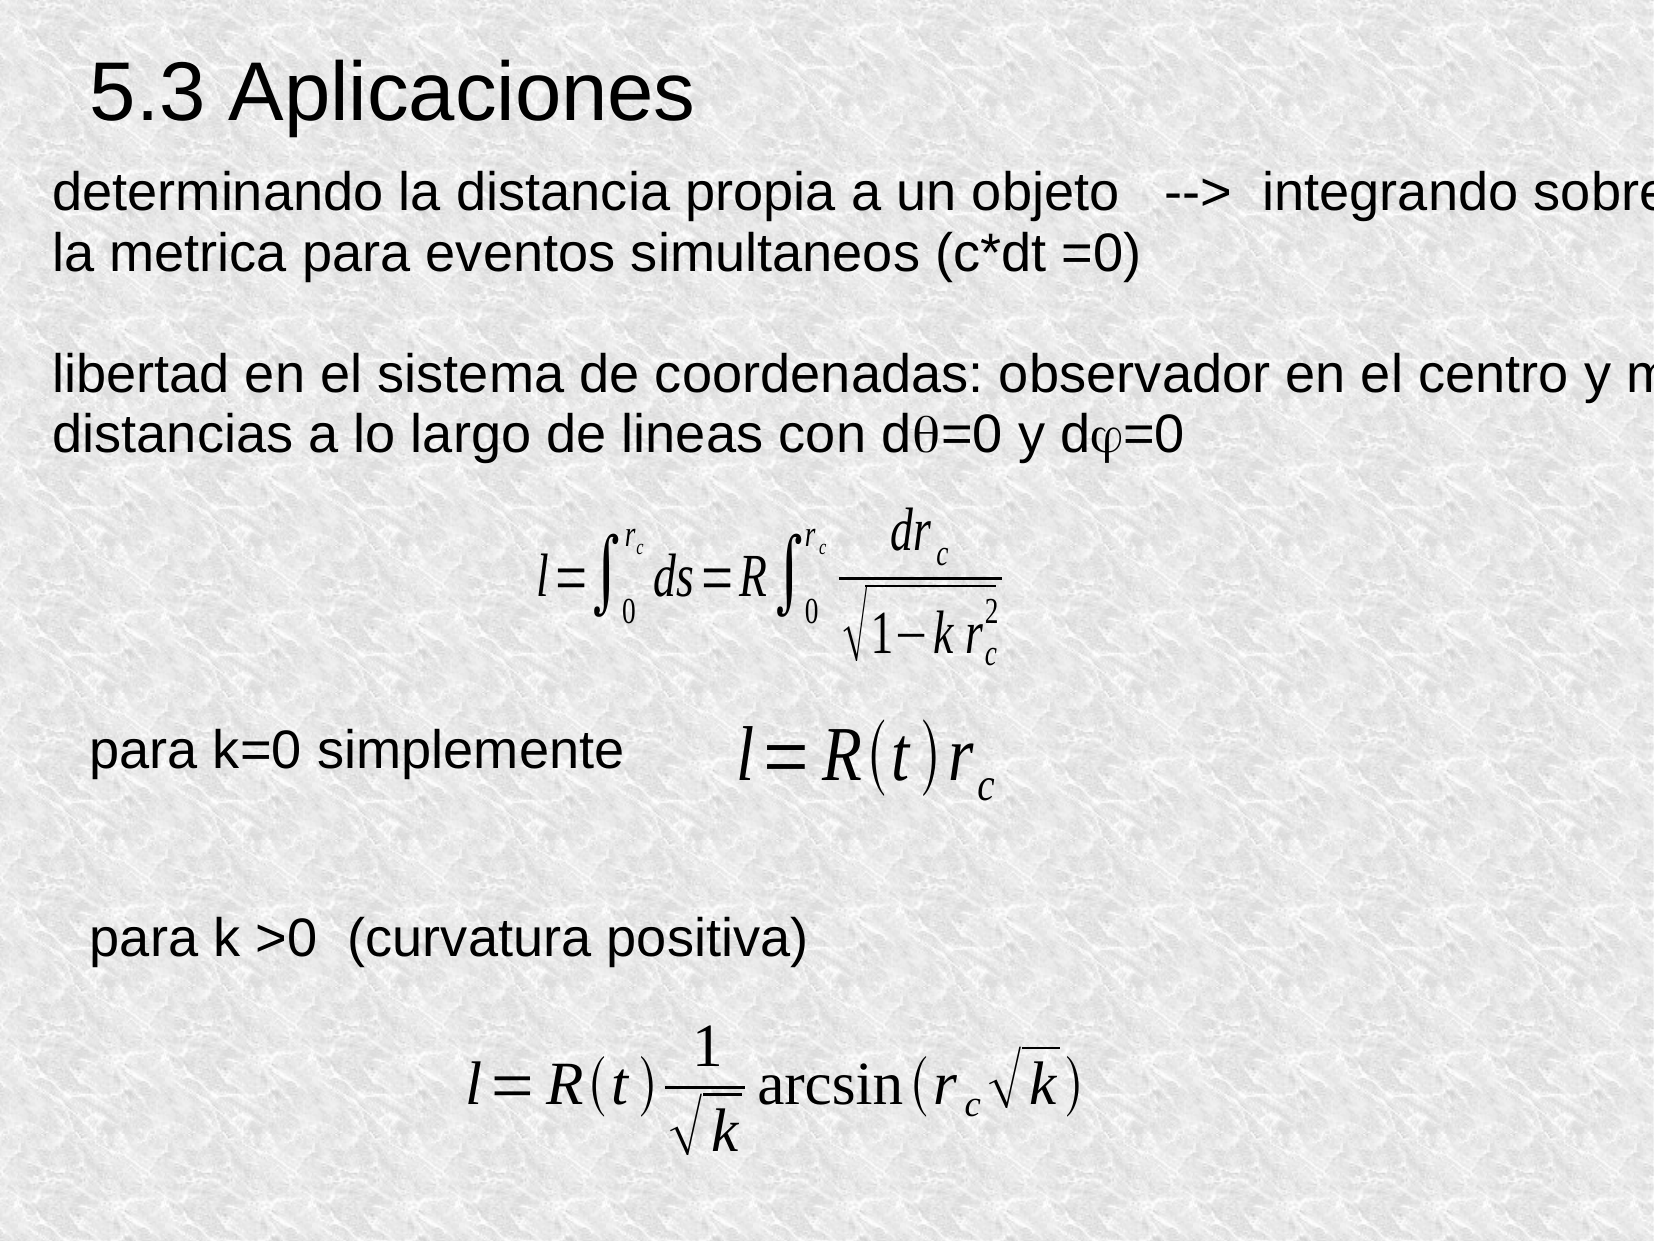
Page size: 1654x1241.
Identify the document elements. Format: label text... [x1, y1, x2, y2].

text_box para k >0 (curvatura positiva) [75, 900, 777, 981]
chart [450, 1012, 1100, 1164]
picture [1646, 184, 1654, 193]
chart [720, 712, 1013, 811]
picture [0, 0, 1654, 1241]
text_box para k=0 simplemente [74, 712, 601, 793]
text_box 5.3 Aplicaciones [75, 37, 666, 153]
picture [1646, 197, 1654, 207]
chart [525, 496, 1015, 676]
text_box determinando la distancia propia a un objeto --> integrando sobre la metrica para eventos simultaneos (c*dt =0) libertad en el sistema de coordenadas: observador en el centro y medir distancias a lo largo de lineas con d=0 y d=0 [37, 154, 1592, 502]
